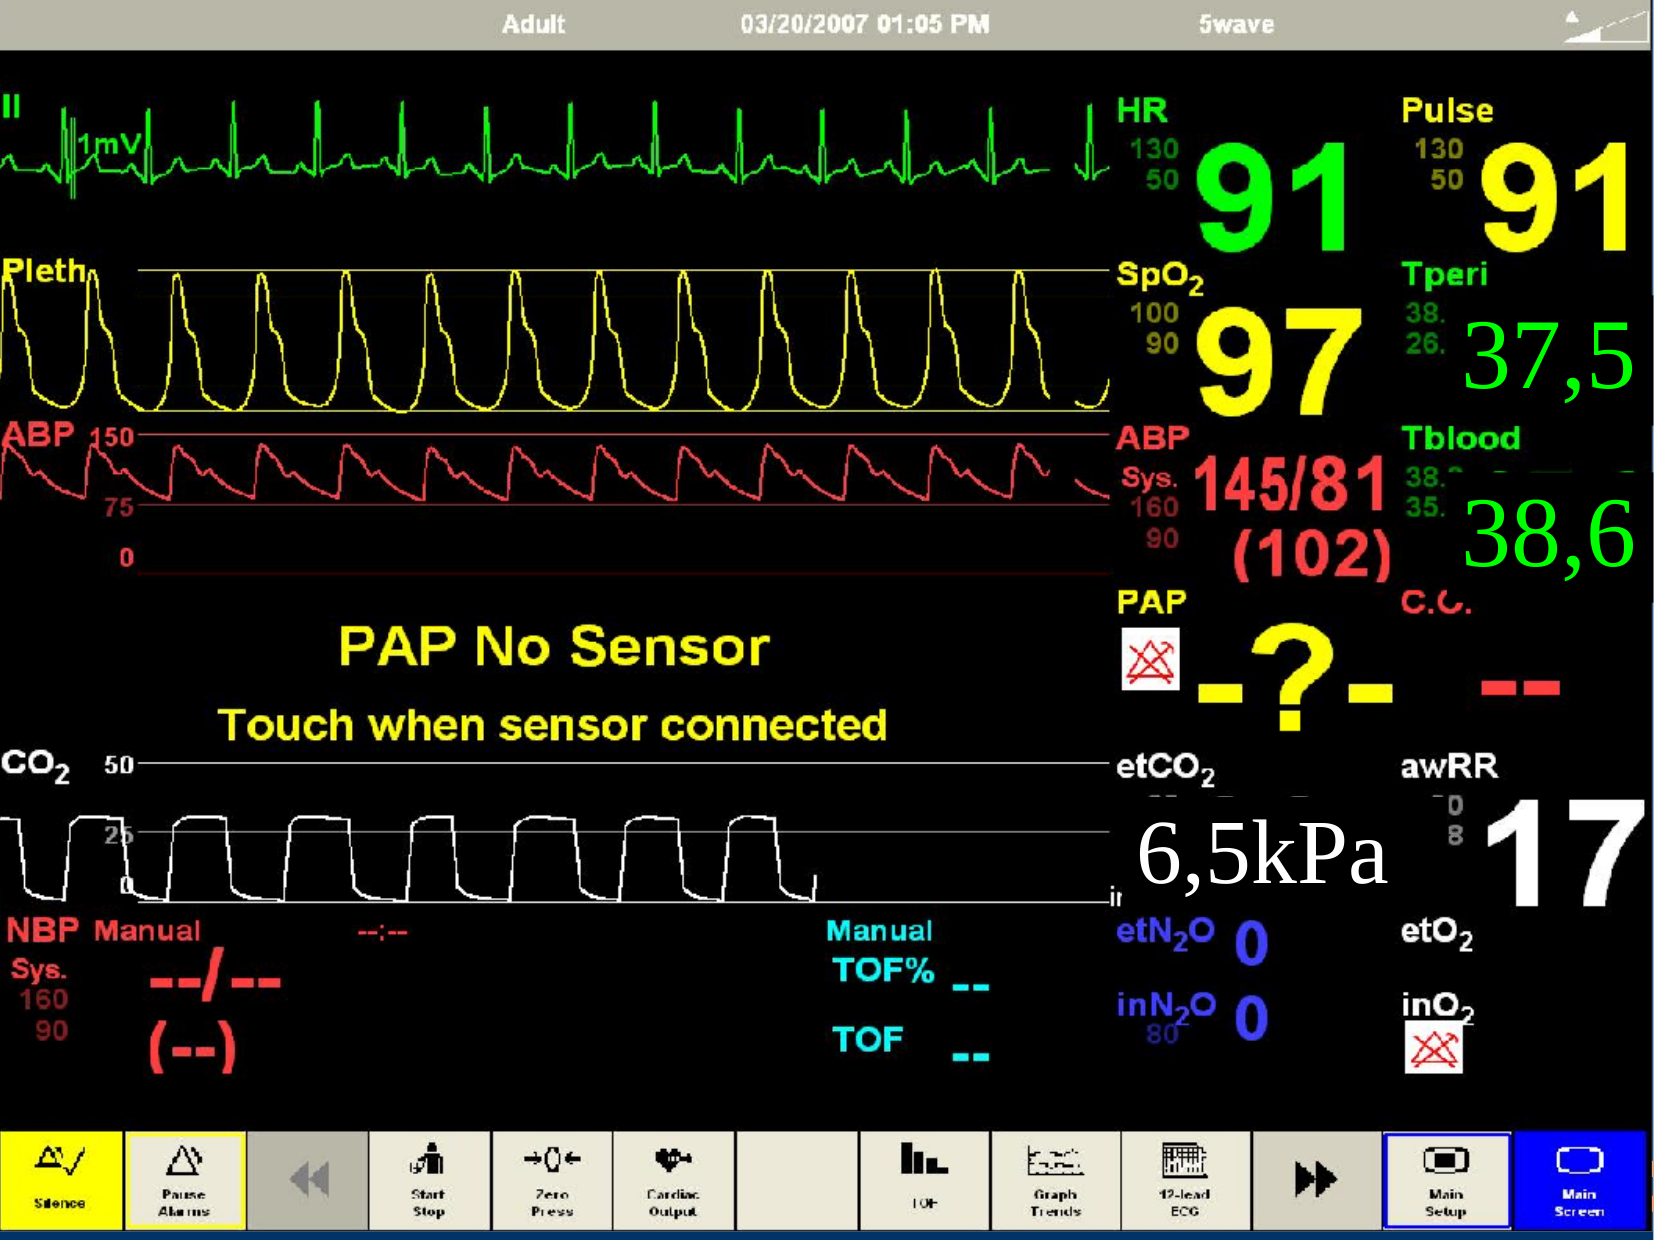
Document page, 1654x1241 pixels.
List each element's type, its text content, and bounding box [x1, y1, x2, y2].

text_box 37,5 [1446, 295, 1654, 426]
text_box 38,6 [1446, 472, 1654, 603]
text_box 6,5kPa [1122, 797, 1447, 916]
picture [0, 0, 1654, 1235]
